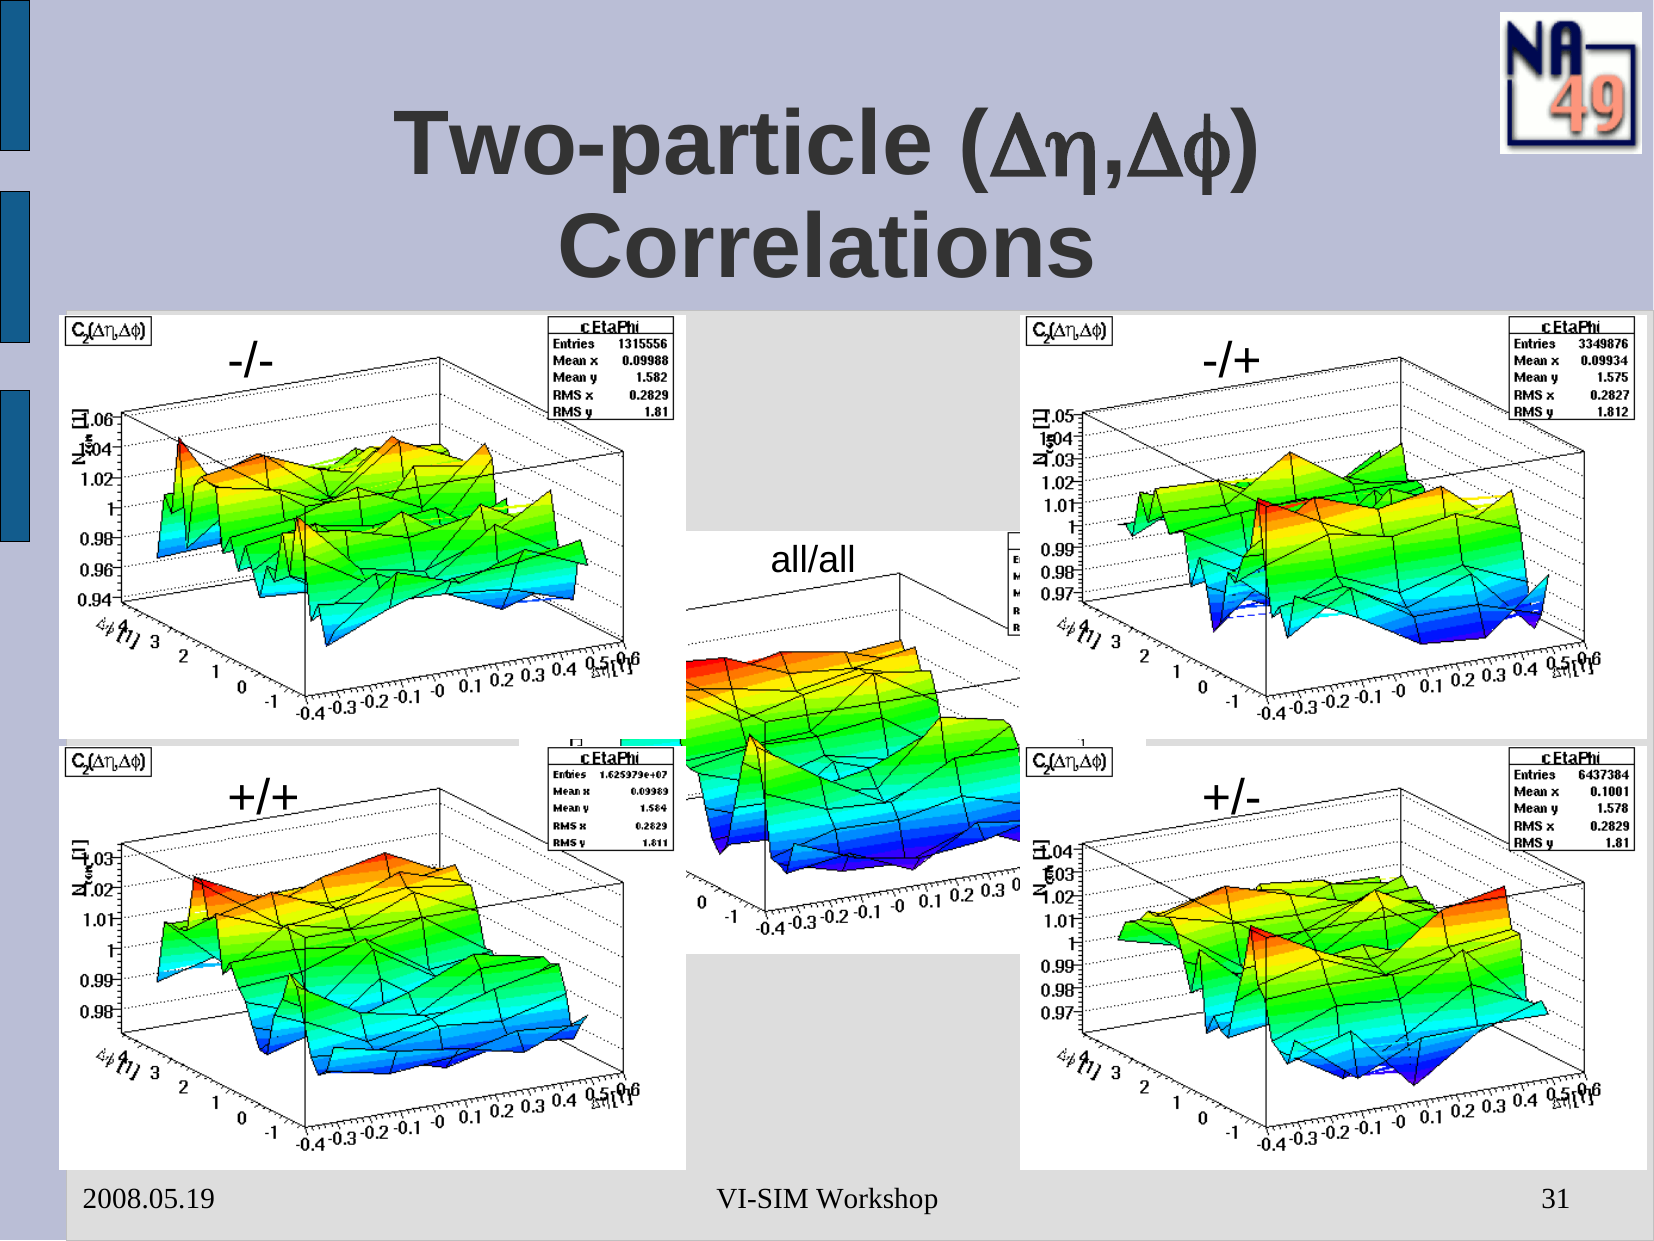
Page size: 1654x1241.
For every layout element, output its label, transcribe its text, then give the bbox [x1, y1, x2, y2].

text_box all/all [755, 531, 875, 589]
title Two-particle (Dh,Df) Correlations [121, 83, 1534, 306]
text_box +/- [1187, 761, 1300, 833]
picture [59, 315, 1647, 1170]
text_box +/+ [212, 761, 325, 833]
text_box -/- [212, 324, 302, 396]
picture [1500, 12, 1642, 154]
text_box -/+ [1187, 324, 1300, 396]
